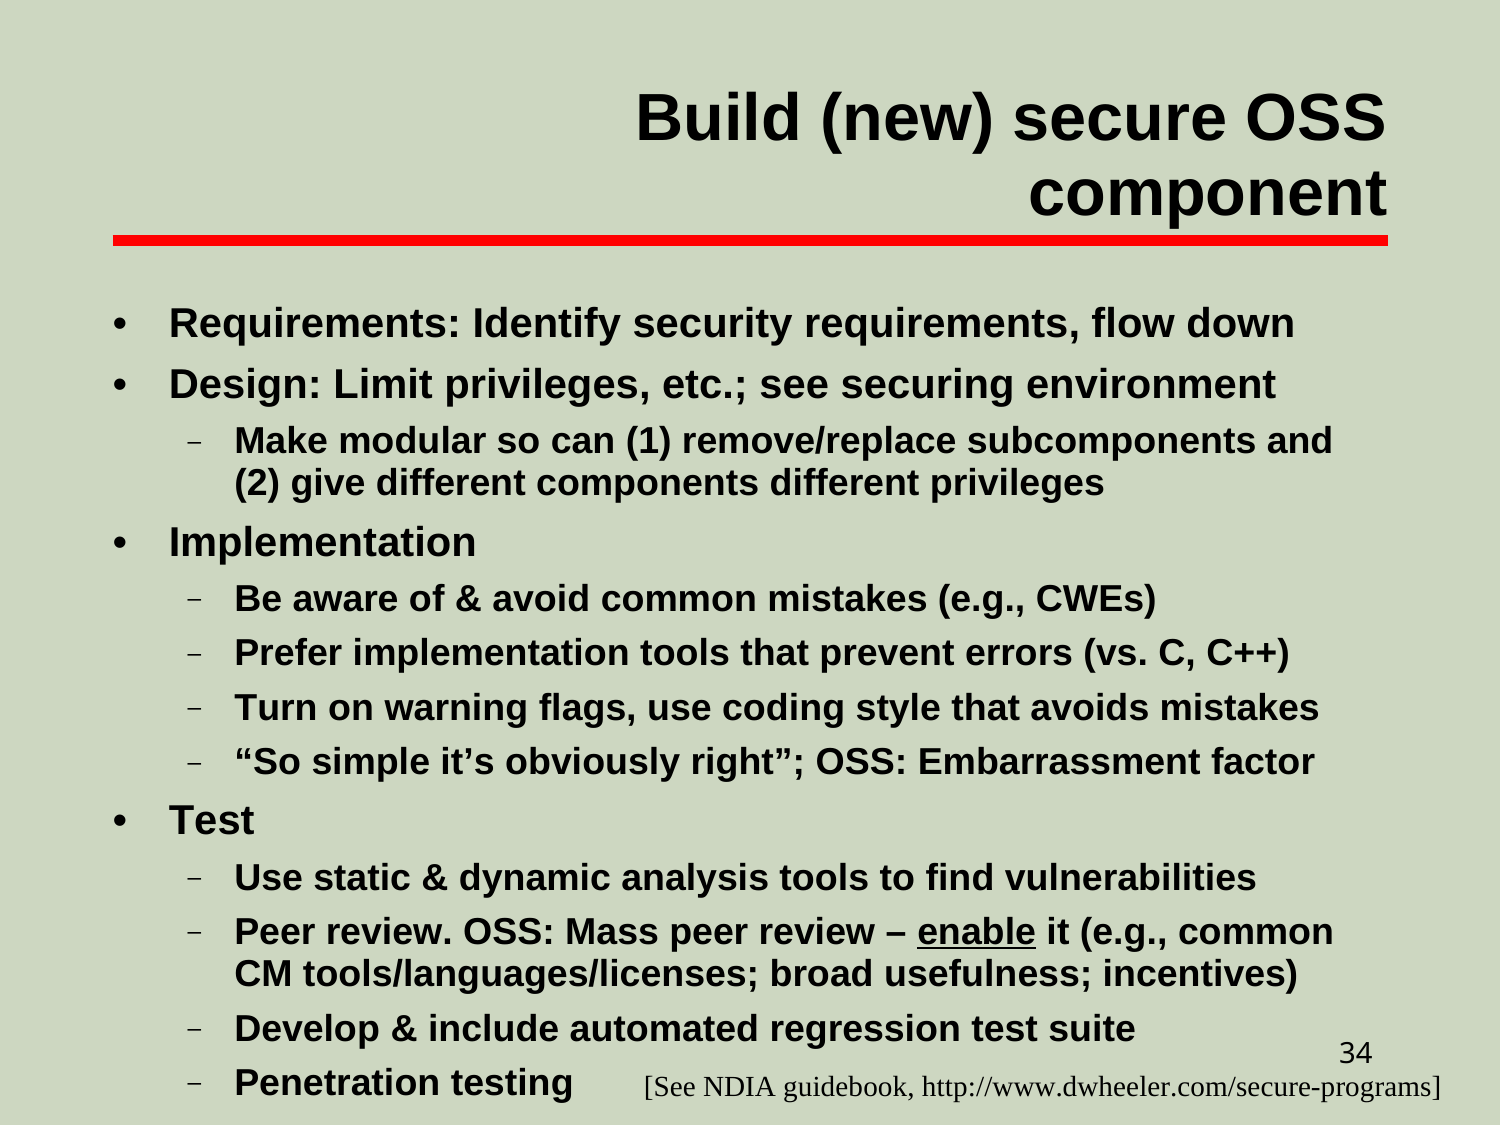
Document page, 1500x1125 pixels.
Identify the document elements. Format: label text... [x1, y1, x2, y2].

list Requirements: Identify security requirements, flow down Design: Limit privileges, etc.; see securing environment Make modular so can (1) remove/replace subcomponents and (2) give different components different privileges Implementation Be aware of & avoid common mistakes (e.g., CWEs) Prefer implementation tools that prevent errors (vs. C, C++) Turn on warning flags, use coding style that avoids mistakes “So simple it’s obviously right”; OSS: Embarrassment factor Test Use static & dynamic analysis tools to find vulnerabilities Peer review. OSS: Mass peer review – enable it (e.g., common CM tools/languages/licenses; broad usefulness; incentives) Develop & include automated regression test suite Penetration testing [112, 299, 1388, 1122]
text_box [See NDIA guidebook, http://www.dwheeler.com/secure-programs] [600, 1067, 1487, 1106]
title Build (new) secure OSS component [337, 79, 1388, 230]
